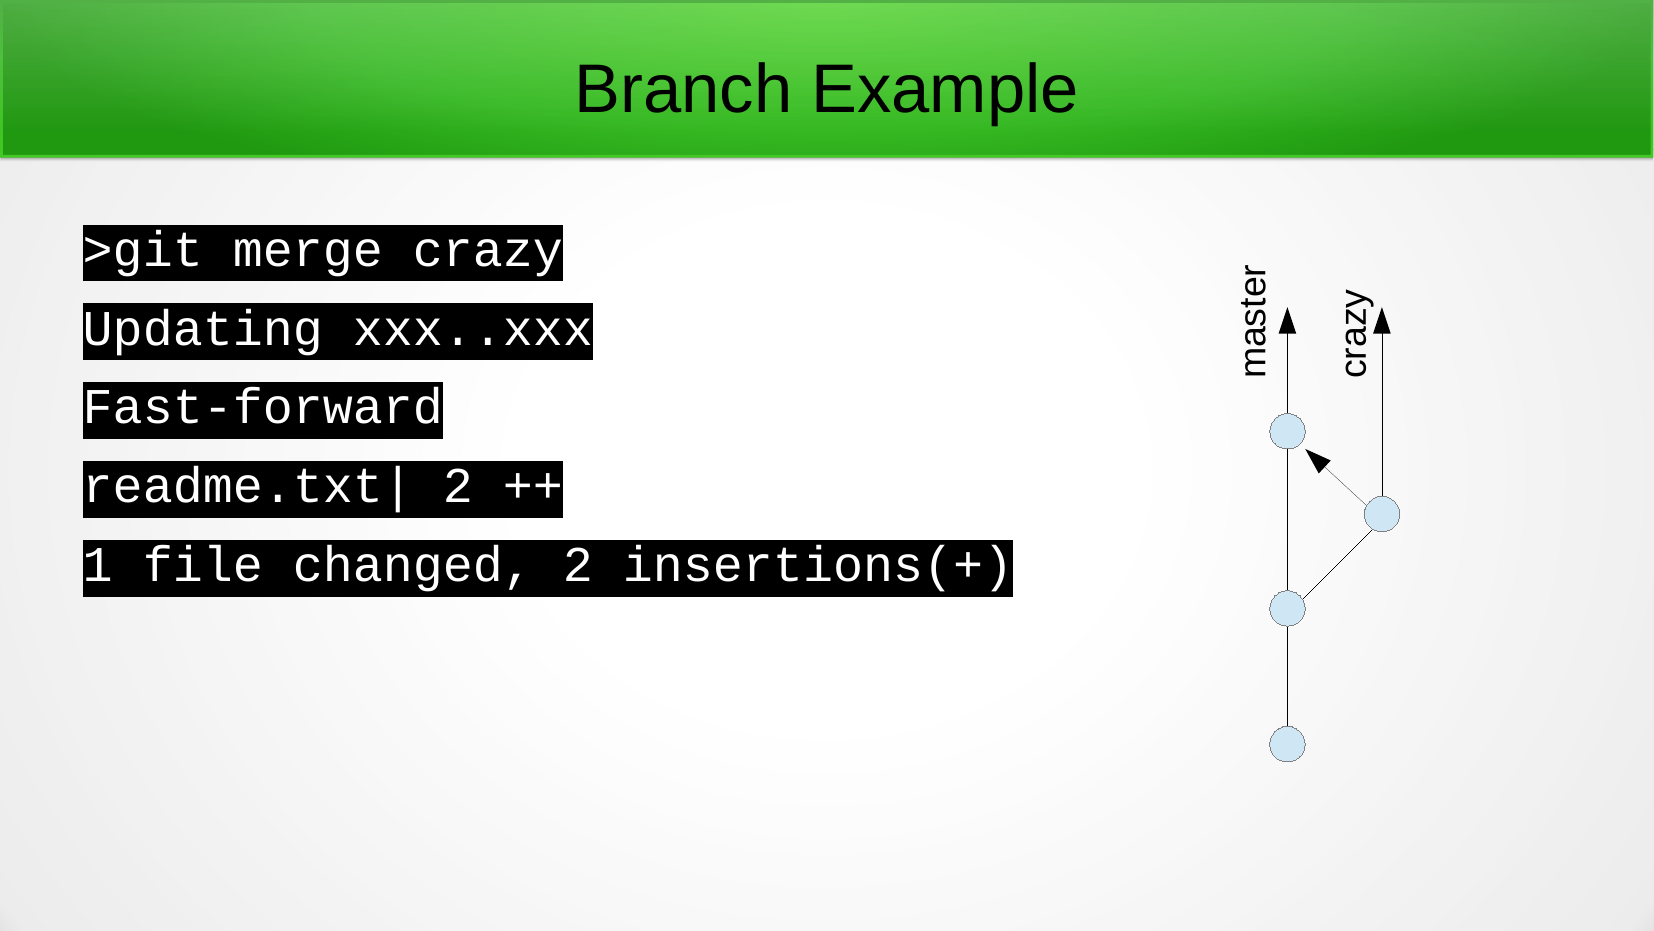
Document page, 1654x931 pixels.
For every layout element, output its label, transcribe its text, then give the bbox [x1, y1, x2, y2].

text_box [1269, 590, 1306, 627]
text_box [1269, 413, 1306, 449]
text_box [1364, 496, 1400, 532]
text_box crazy [1324, 204, 1382, 394]
text_box master [1223, 204, 1281, 394]
list >git merge crazy Updating xxx..xxx Fast-forward readme.txt| 2 ++ 1 file changed, 2 insertions(+) [82, 224, 1571, 764]
title Branch Example [82, 35, 1571, 142]
text_box [1269, 726, 1306, 762]
